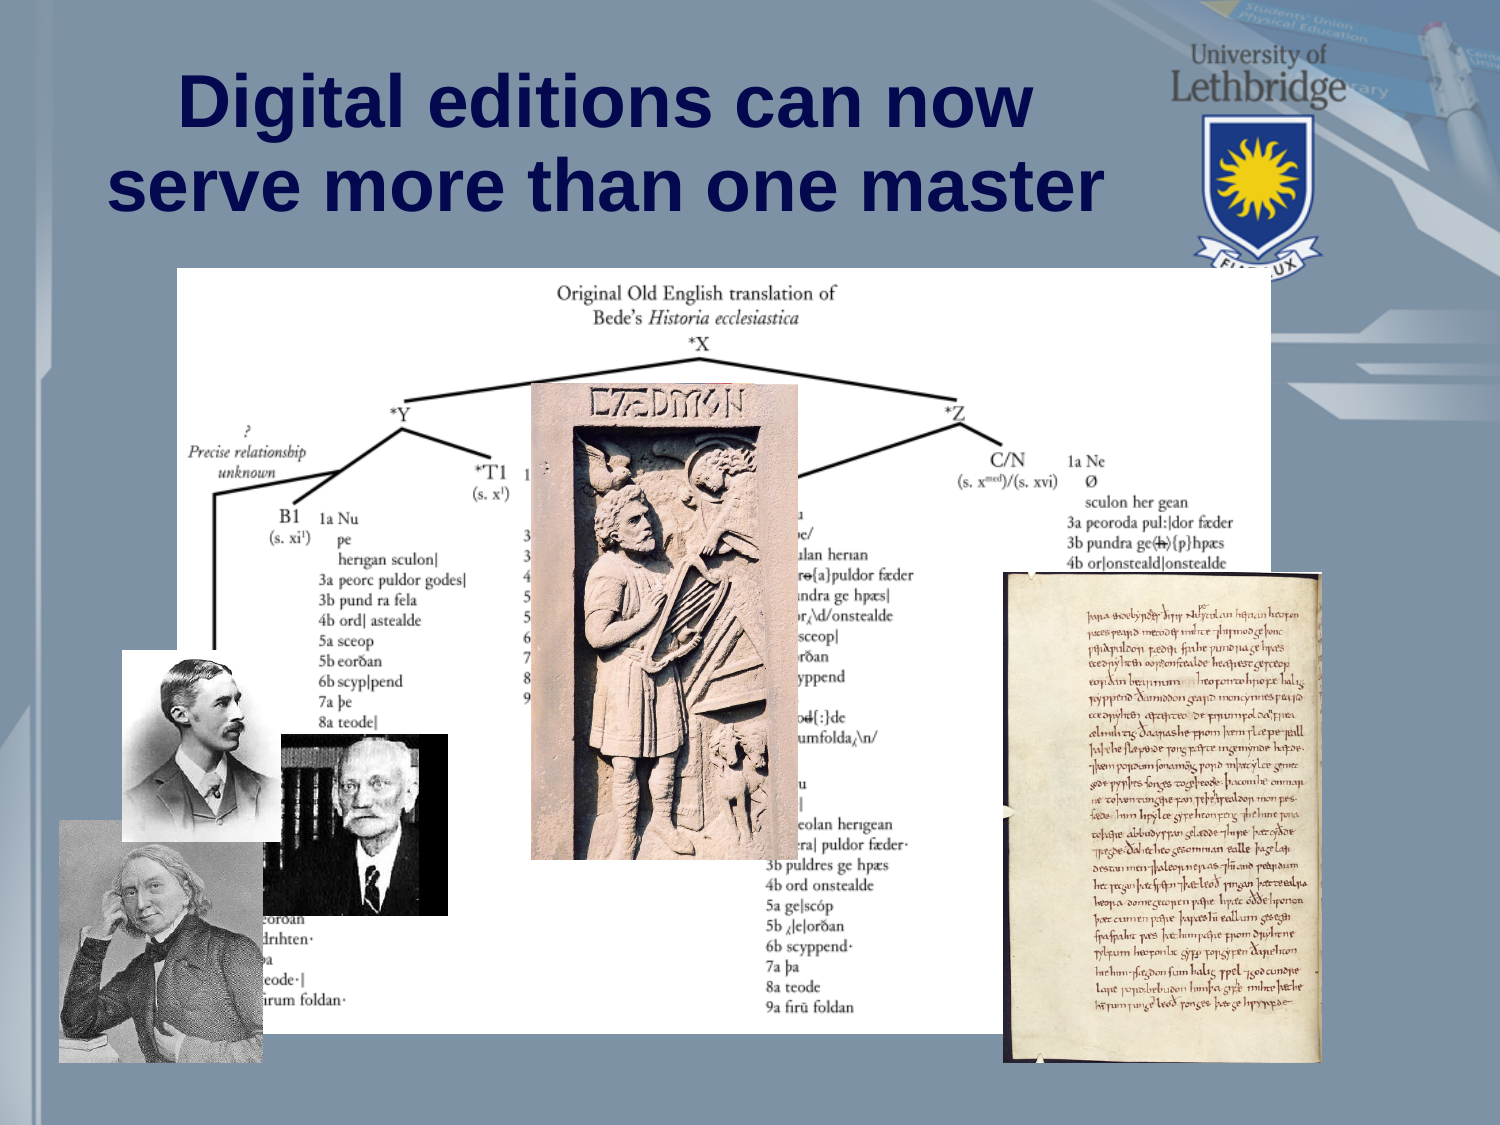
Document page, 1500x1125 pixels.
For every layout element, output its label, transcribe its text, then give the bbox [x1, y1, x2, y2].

title Digital editions can now serve more than one master [75, 46, 1138, 242]
picture [0, 0, 1500, 1125]
